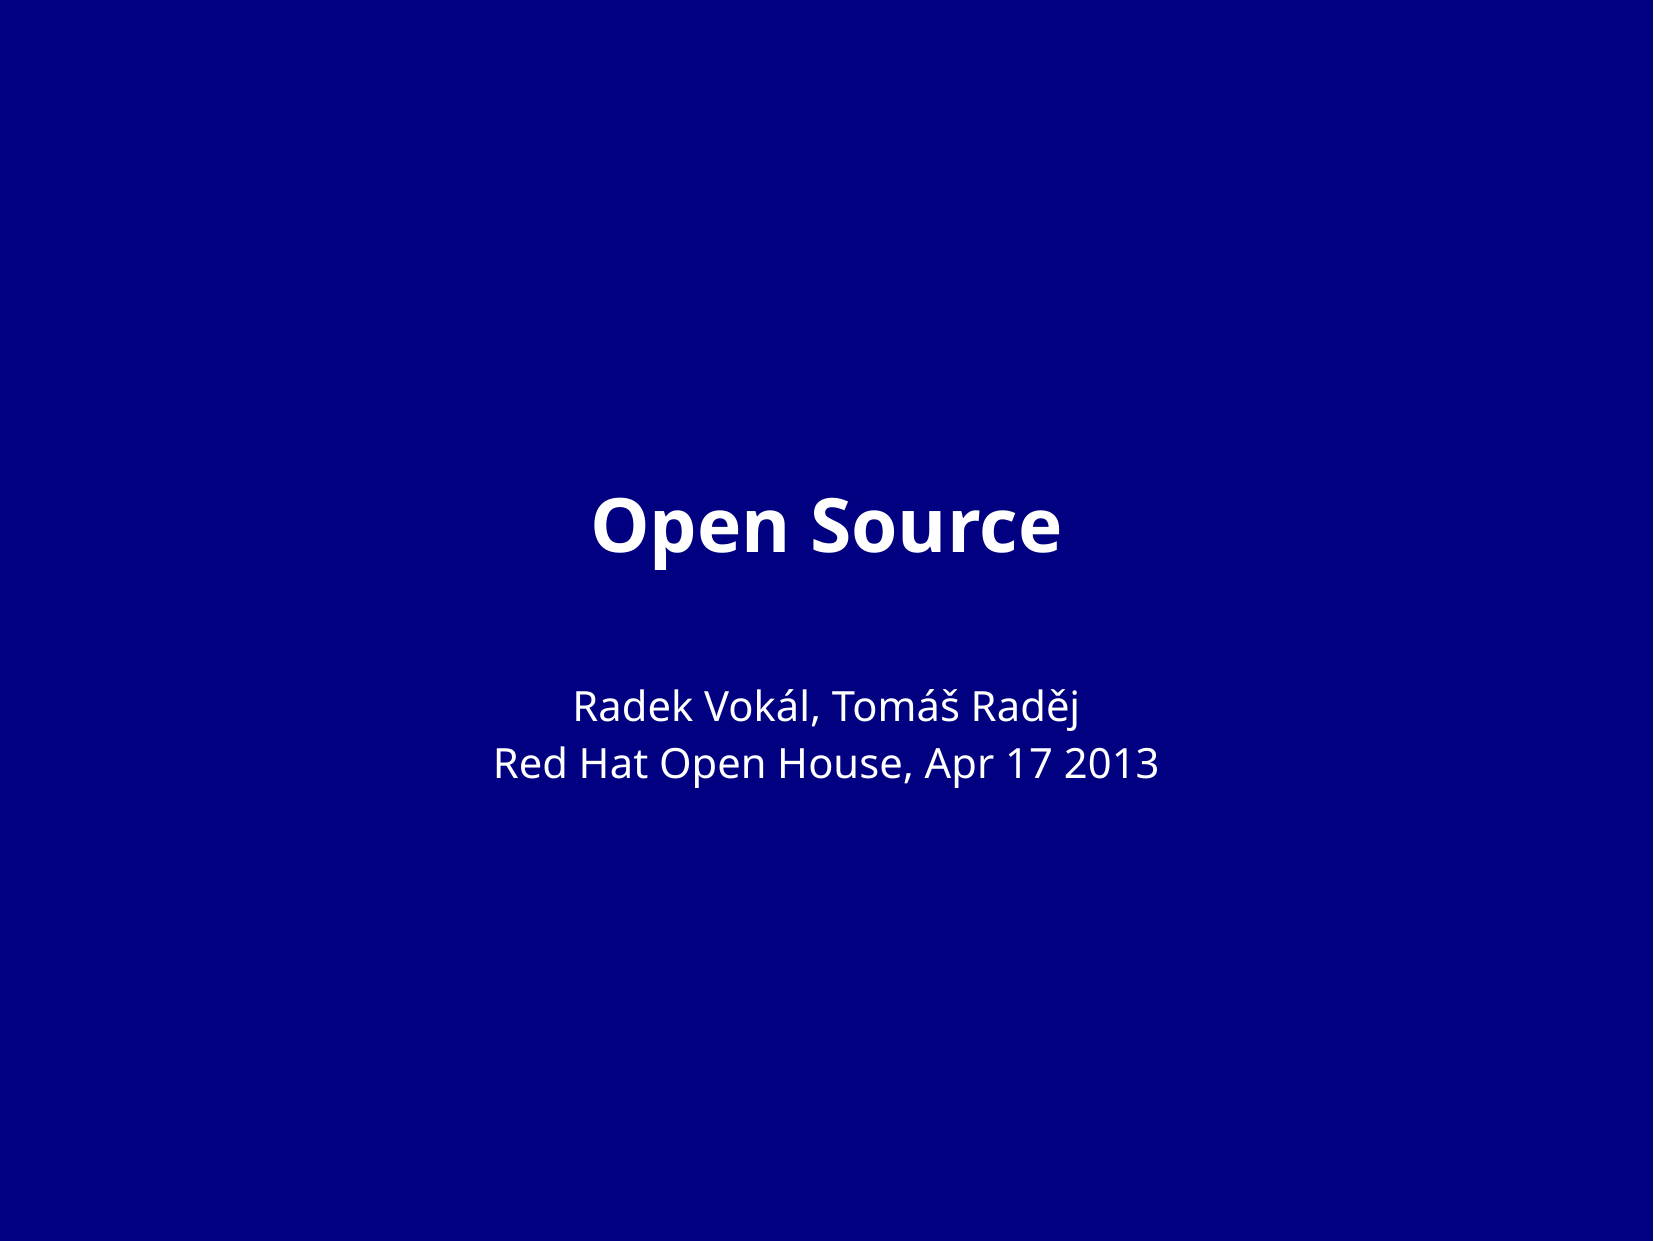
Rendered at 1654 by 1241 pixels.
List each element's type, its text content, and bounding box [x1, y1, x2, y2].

subtitle Open Source Radek Vokál, Tomáš Raděj Red Hat Open House, Apr 17 2013 [82, 49, 1571, 1010]
